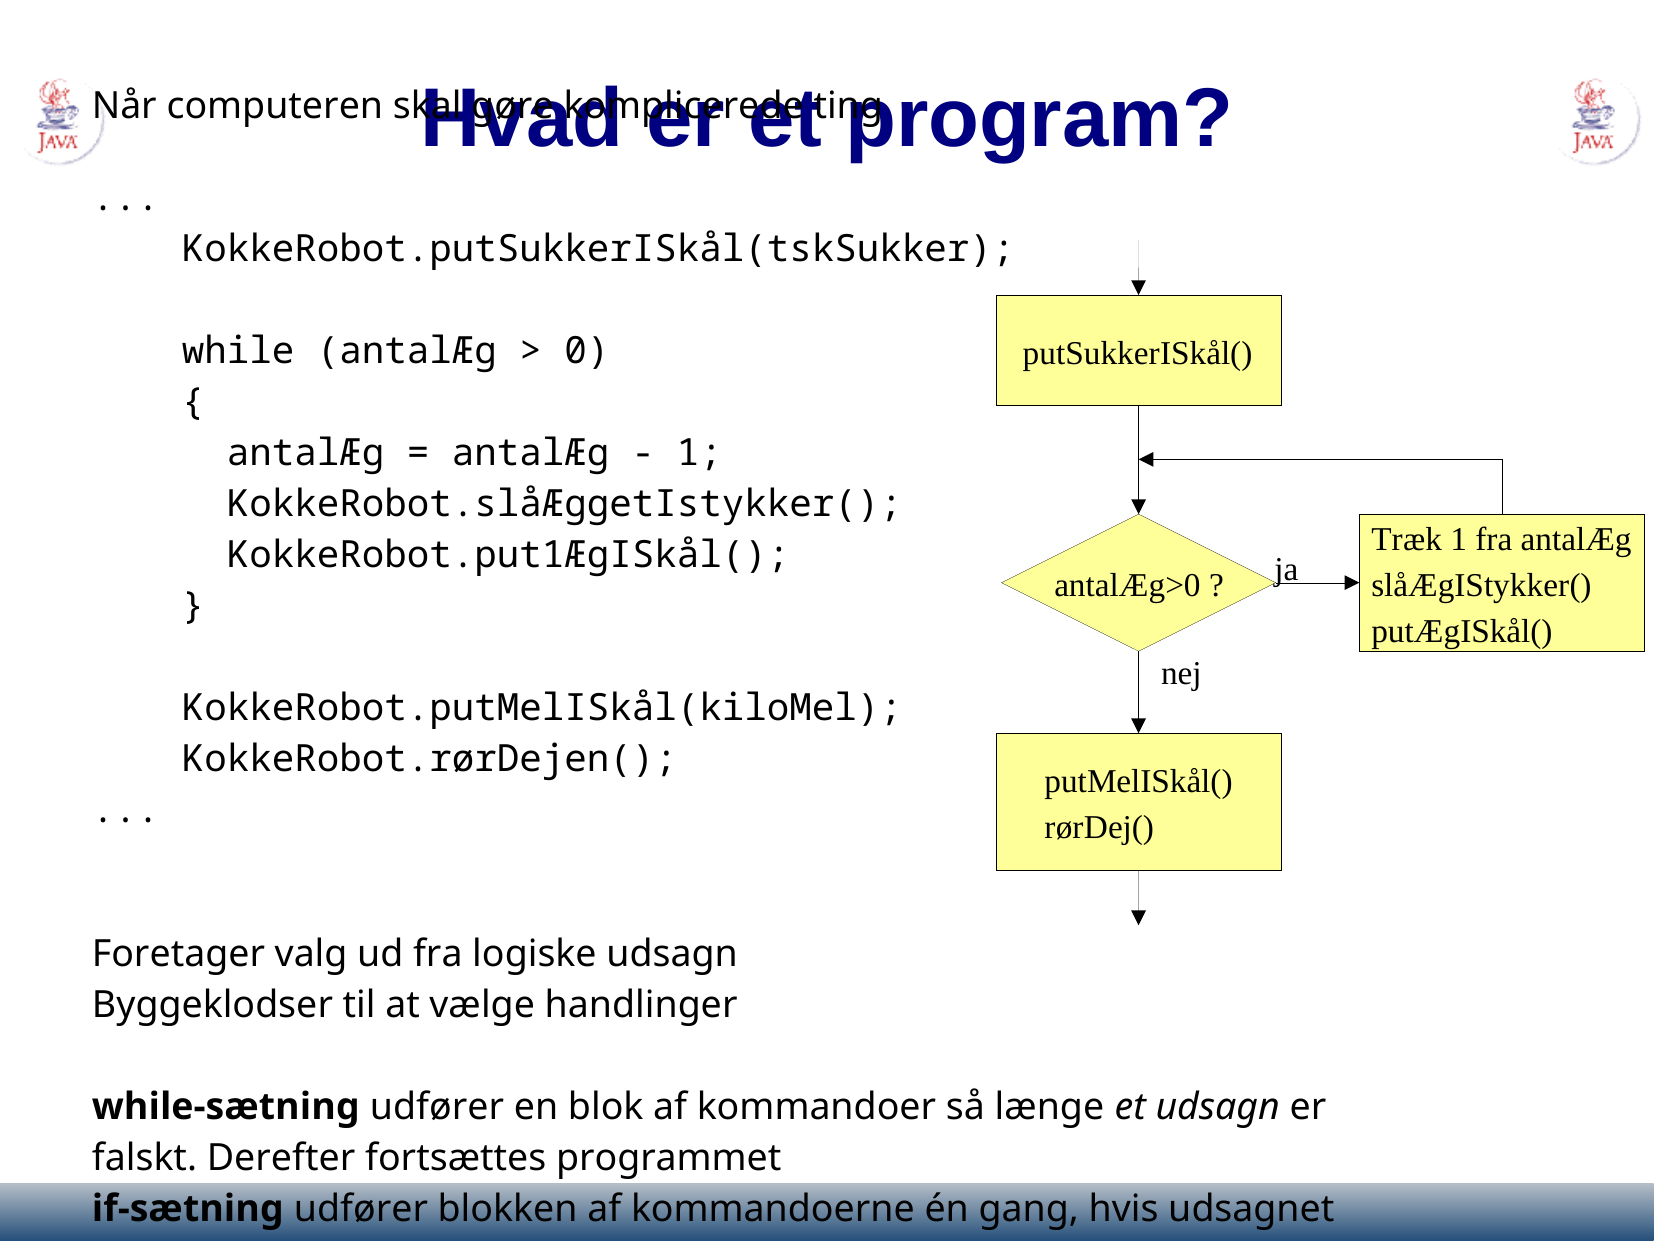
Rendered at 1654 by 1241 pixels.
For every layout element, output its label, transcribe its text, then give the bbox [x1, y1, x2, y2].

title Hvad er et program? [105, 14, 1549, 222]
picture [1549, 71, 1645, 169]
subtitle Når computeren skal gøre komplicerede ting ... KokkeRobot.putSukkerISkål(tskSukker); while (antalÆg > 0) { antalÆg = antalÆg - 1; KokkeRobot.slåÆggetIstykker(); KokkeRobot.put1ÆgISkål(); } KokkeRobot.putMelISkål(kiloMel); KokkeRobot.rørDejen(); ... Foretager valg ud fra logiske udsagn Byggeklodser til at vælge handlinger while-sætning udfører en blok af kommandoer så længe et udsagn er falskt. Derefter fortsættes programmet if-sætning udfører blokken af kommandoerne én gang, hvis udsagnet er sandt [91, 164, 1369, 1198]
picture [10, 71, 105, 169]
chart [946, 227, 1654, 942]
